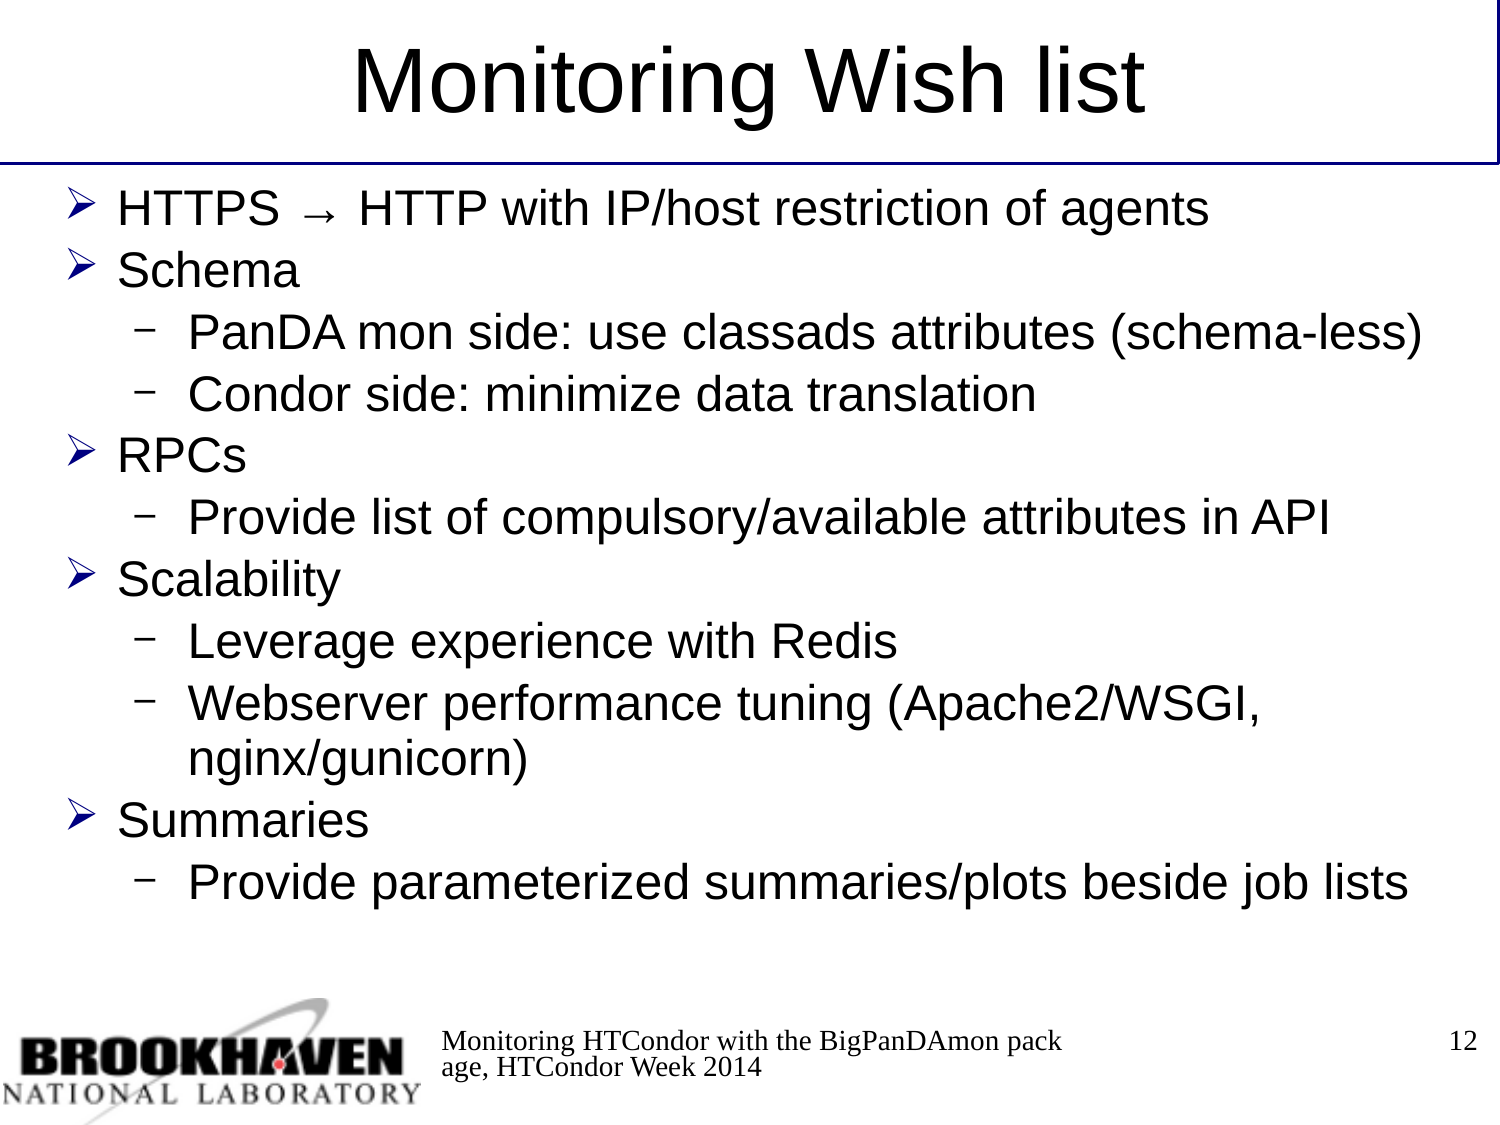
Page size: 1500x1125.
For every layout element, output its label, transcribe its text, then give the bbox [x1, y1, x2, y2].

list HTTPS → HTTP with IP/host restriction of agents Schema PanDA mon side: use classads attributes (schema-less) Condor side: minimize data translation RPCs Provide list of compulsory/available attributes in API Scalability Leverage experience with Redis Webserver performance tuning (Apache2/WSGI, nginx/gunicorn) Summaries Provide parameterized summaries/plots beside job lists [45, 180, 1466, 1004]
picture [3, 998, 421, 1125]
title Monitoring Wish list [75, 27, 1425, 134]
